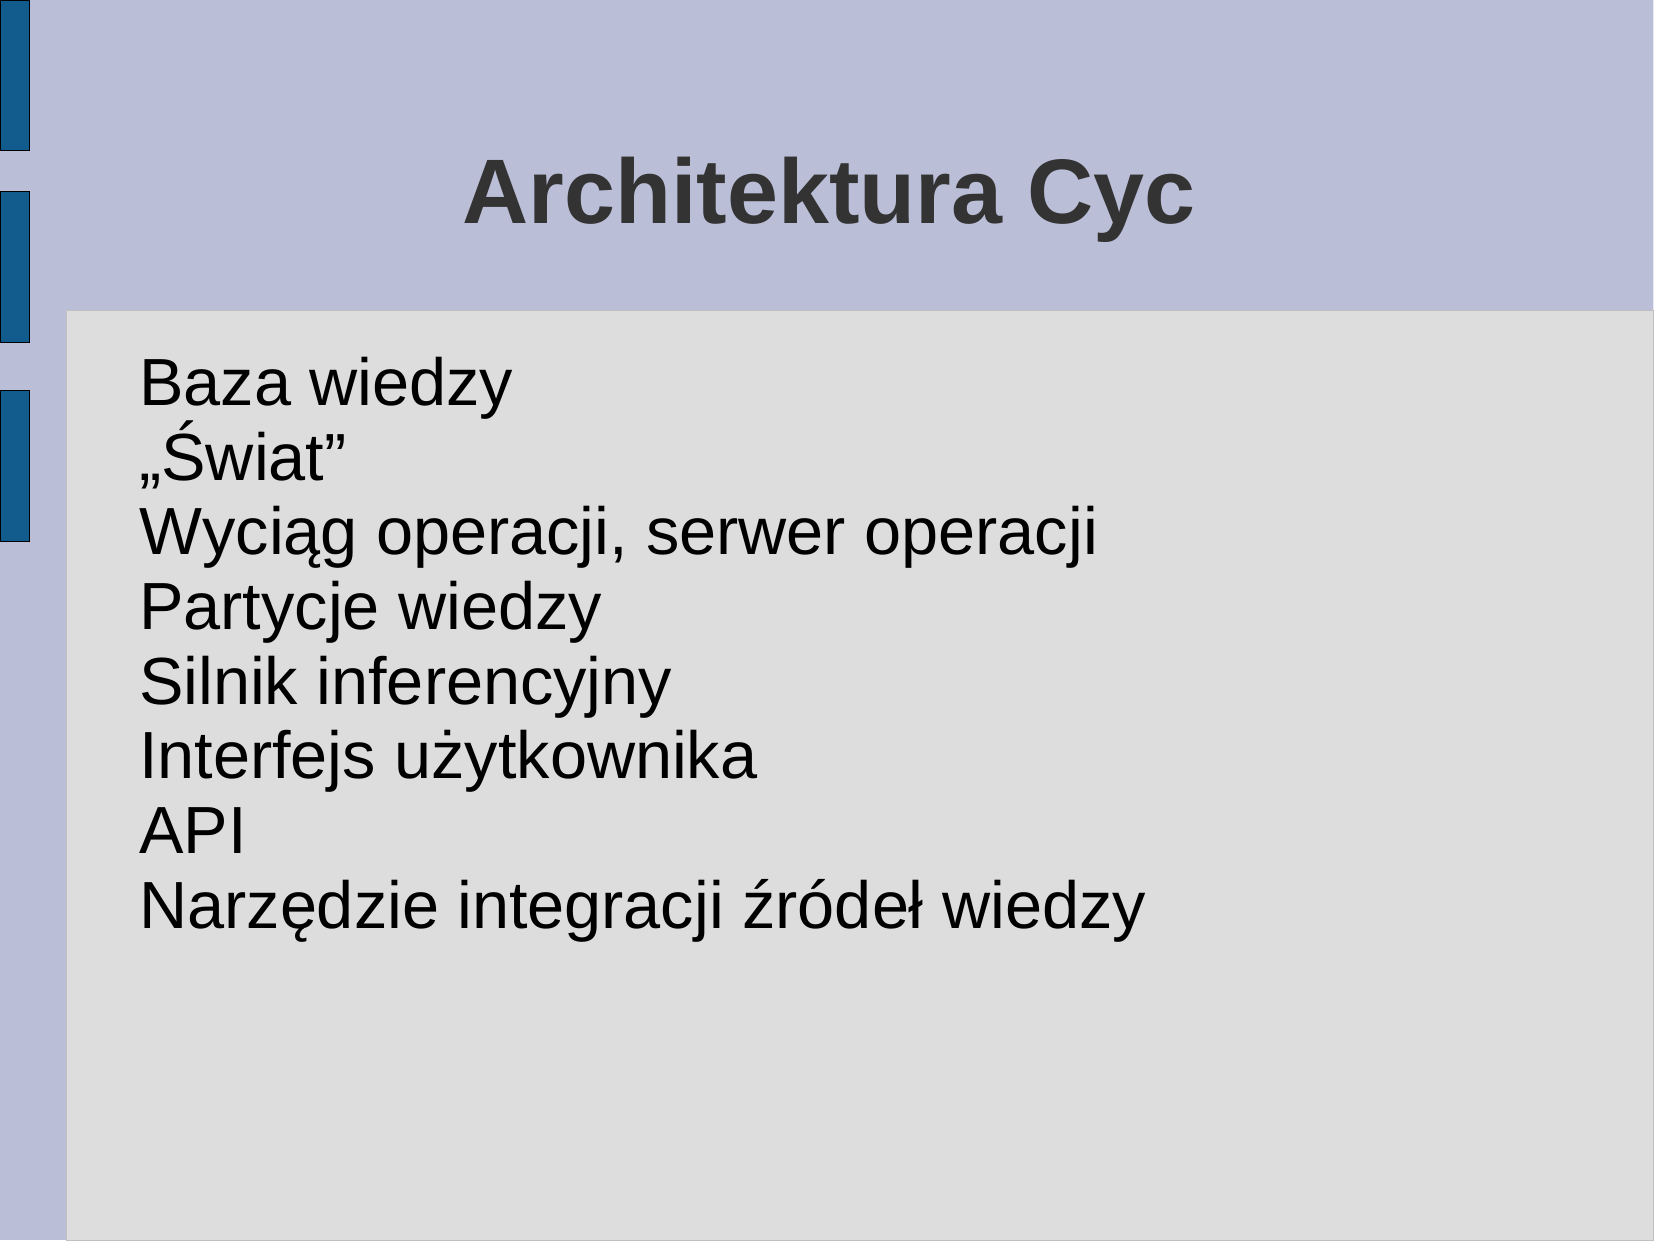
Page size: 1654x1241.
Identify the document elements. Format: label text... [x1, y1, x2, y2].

list Baza wiedzy „Świat” Wyciąg operacji, serwer operacji Partycje wiedzy Silnik inferencyjny Interfejs użytkownika API Narzędzie integracji źródeł wiedzy [121, 344, 1534, 1127]
title Architektura Cyc [123, 88, 1536, 296]
